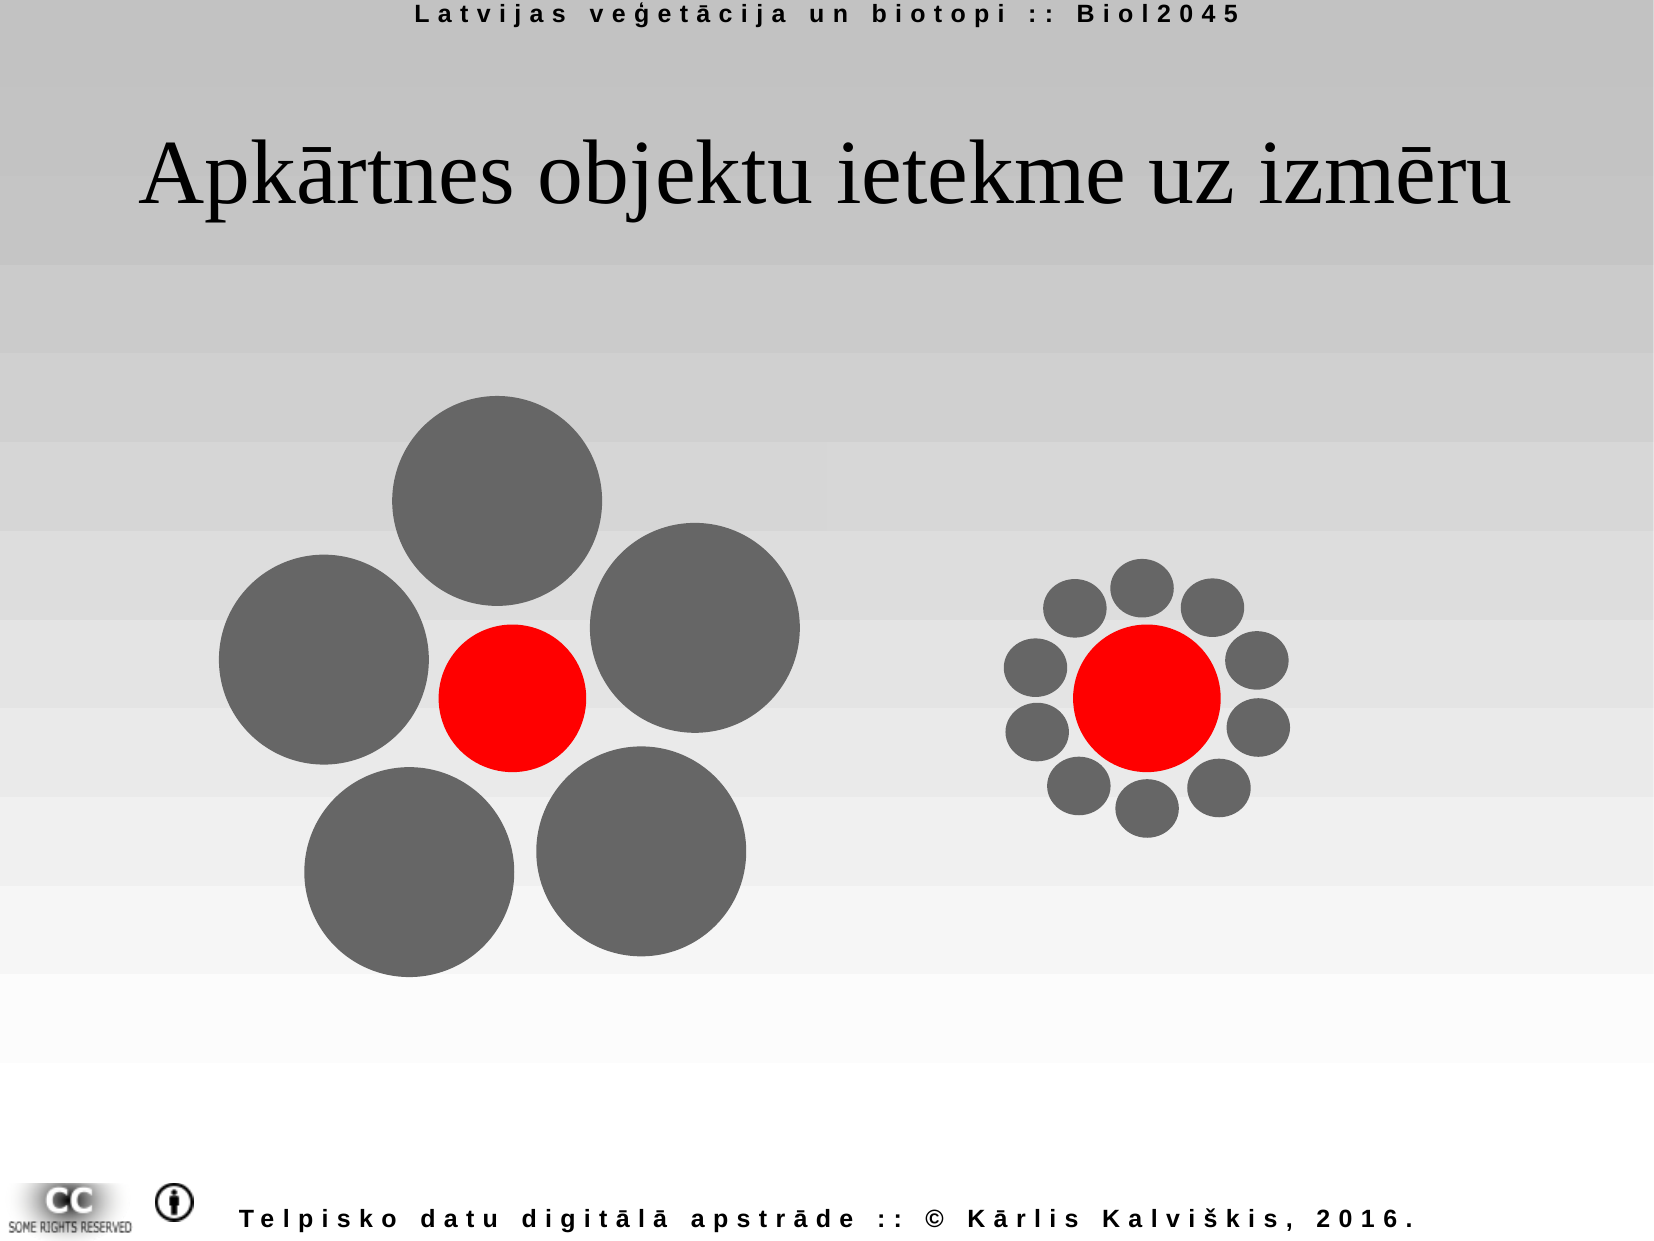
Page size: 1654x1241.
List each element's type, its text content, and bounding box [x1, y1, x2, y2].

text_box [1225, 631, 1289, 690]
text_box [392, 395, 603, 606]
text_box [1005, 702, 1069, 762]
text_box [438, 624, 587, 773]
text_box [589, 522, 800, 733]
text_box [1180, 578, 1245, 637]
text_box [1110, 558, 1174, 618]
text_box [304, 767, 515, 978]
text_box [1226, 698, 1291, 757]
text_box [536, 746, 747, 957]
picture [0, 0, 1654, 1241]
text_box [1003, 638, 1068, 697]
title Apkārtnes objektu ietekme uz izmēru [29, 49, 1625, 296]
text_box [1047, 756, 1111, 816]
text_box [1073, 624, 1221, 773]
text_box [1115, 779, 1179, 838]
text_box [1187, 758, 1251, 818]
text_box [1043, 579, 1107, 638]
text_box [218, 554, 429, 765]
